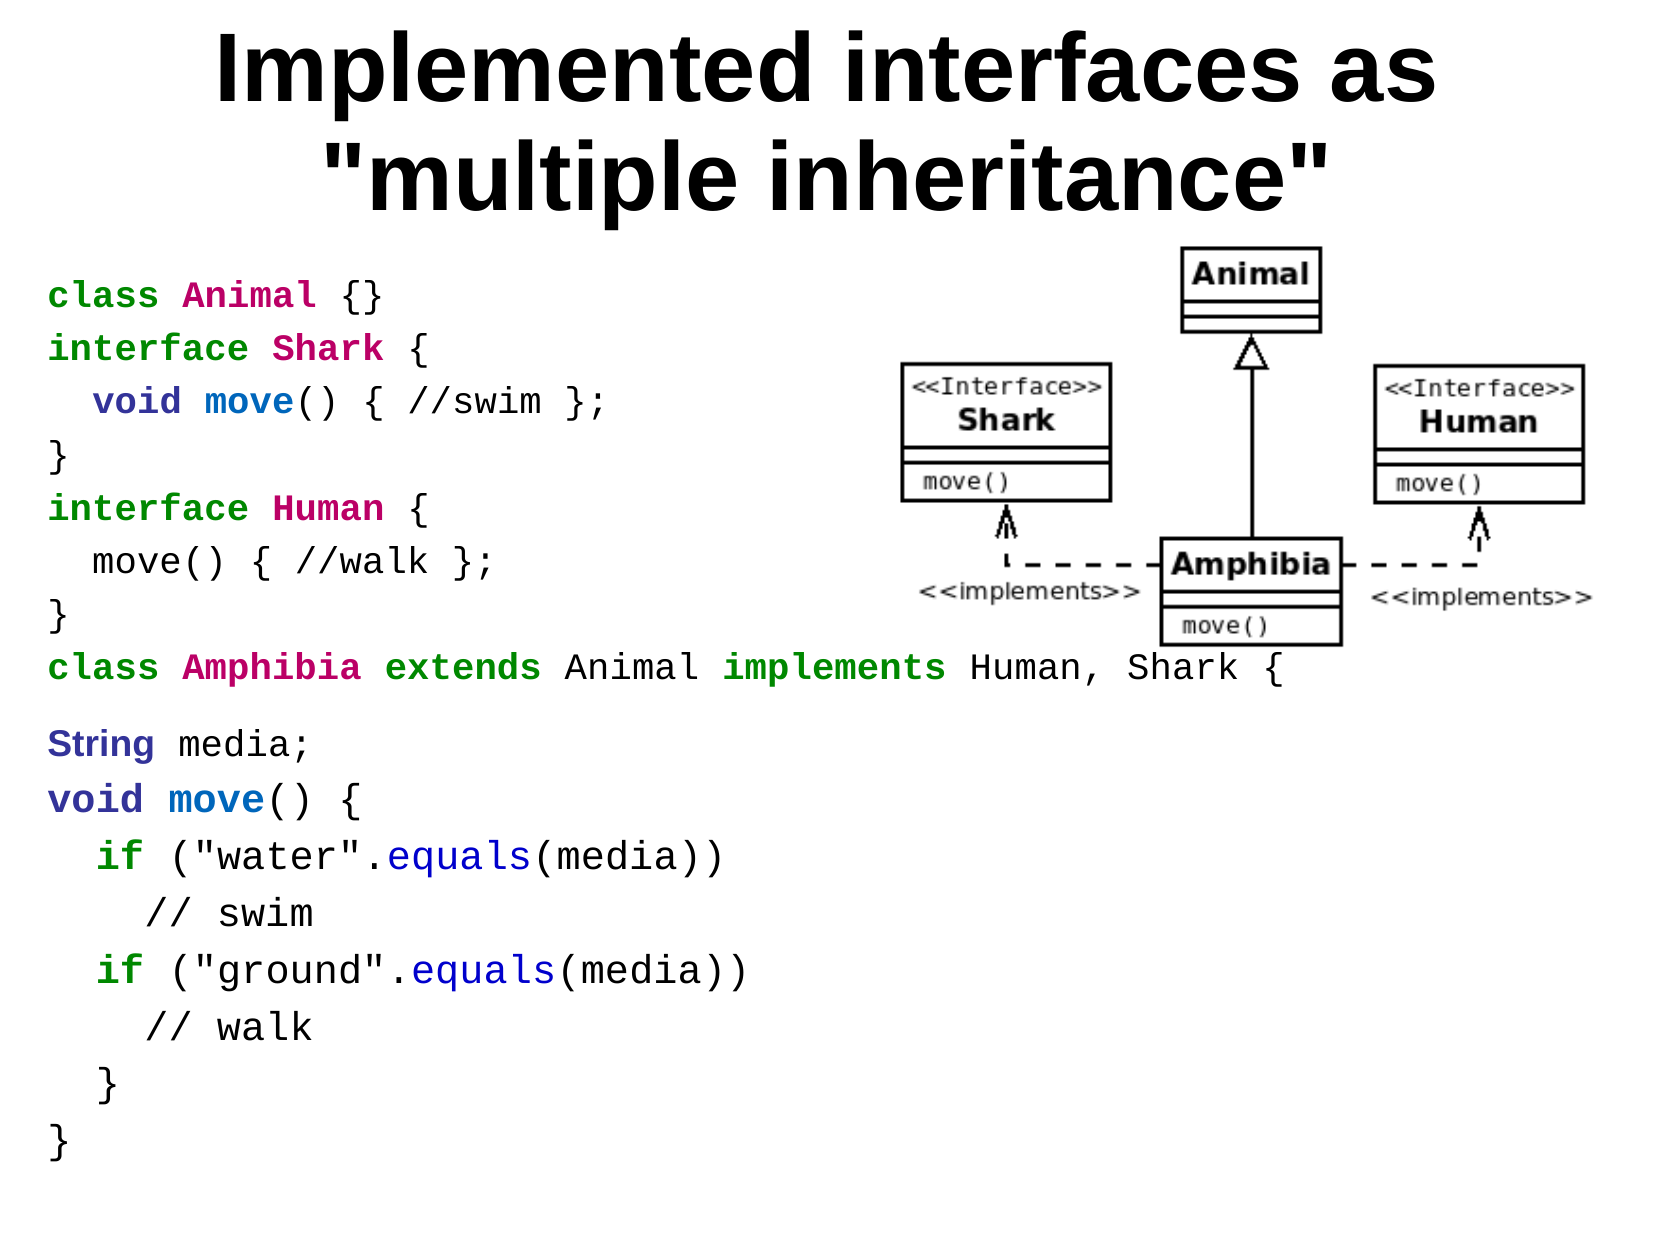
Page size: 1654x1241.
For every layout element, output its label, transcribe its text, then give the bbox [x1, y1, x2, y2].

title Implemented interfaces as "multiple inheritance" [82, 13, 1571, 232]
list class Animal {} interface Shark { void move() { //swim }; } interface Human { move() { //walk }; } class Amphibia extends Animal implements Human, Shark { String media; void move() { if ("water".equals(media)) // swim if ("ground".equals(media)) // walk } } [47, 265, 1536, 1181]
picture [899, 245, 1595, 649]
